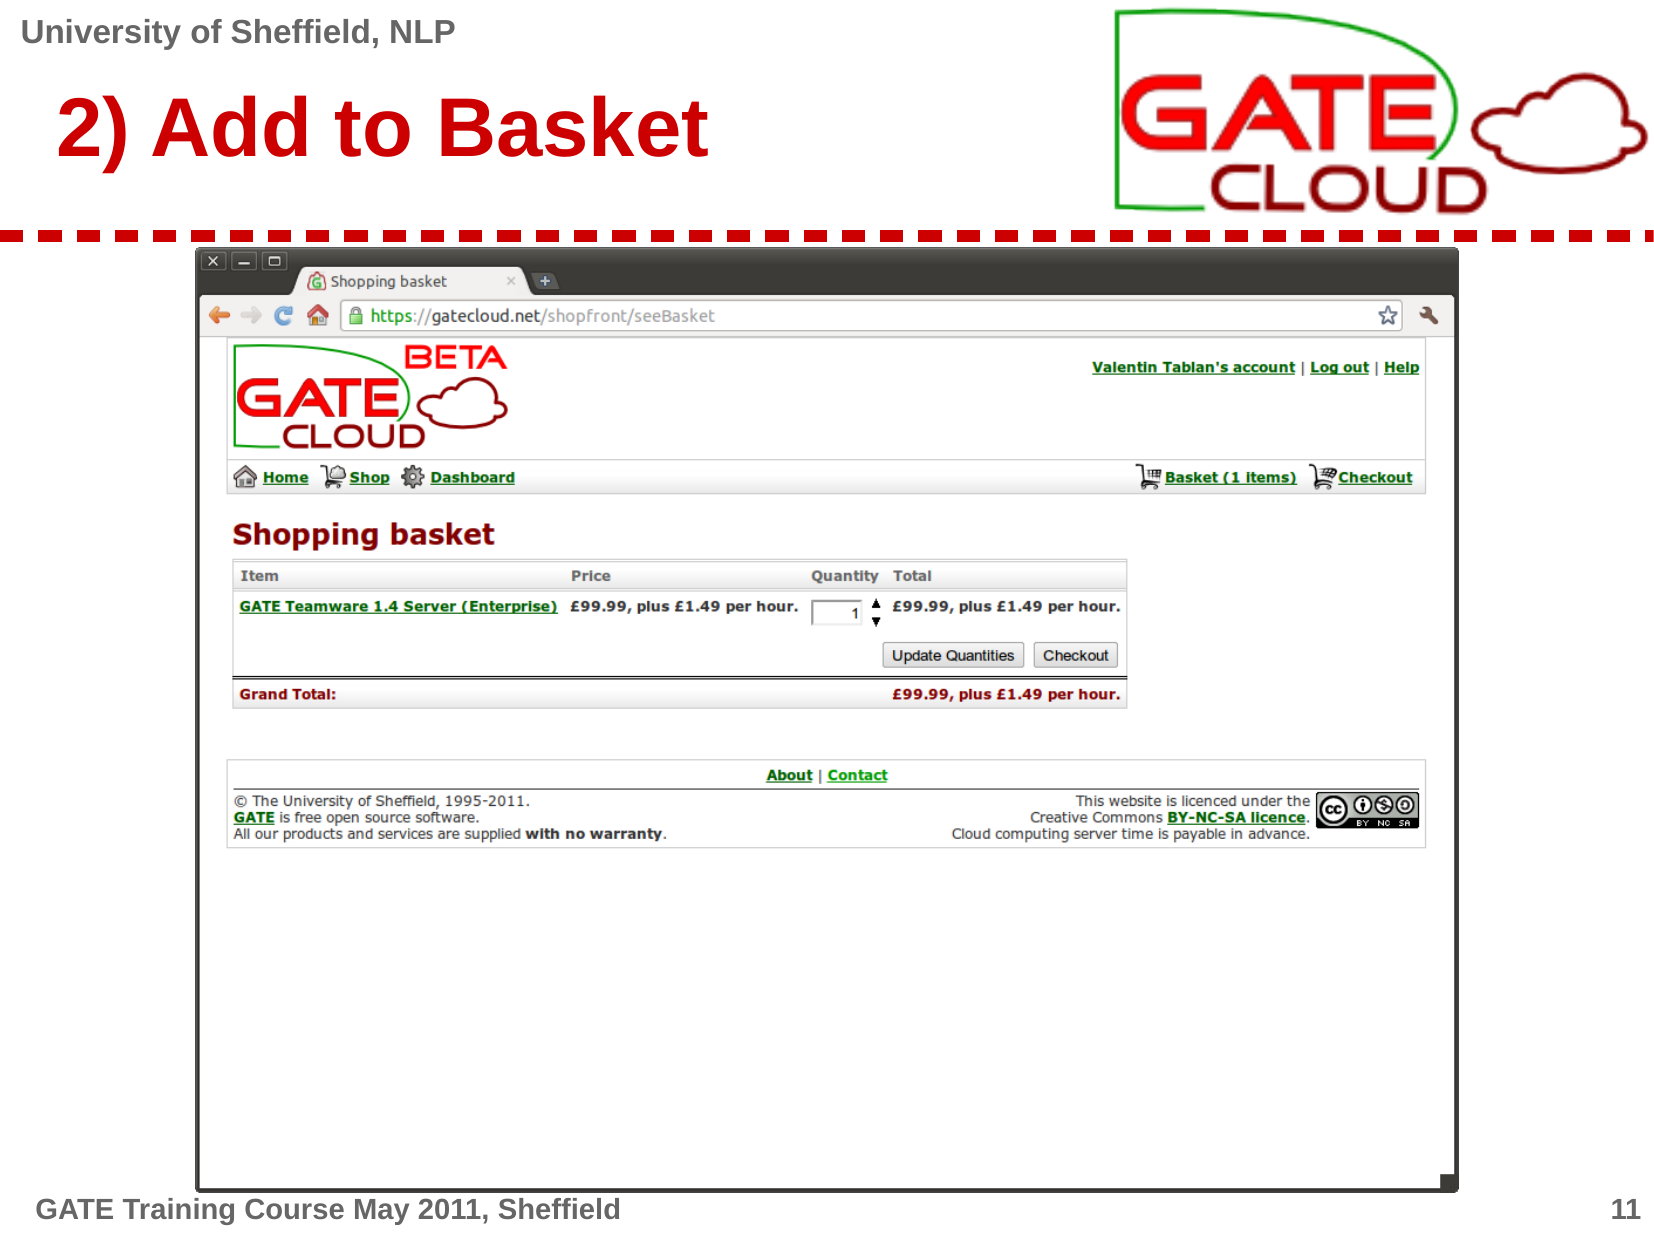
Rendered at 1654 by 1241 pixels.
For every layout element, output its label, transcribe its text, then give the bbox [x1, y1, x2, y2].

title 2) Add to Basket [56, 49, 1120, 207]
picture [195, 247, 1459, 1193]
picture [1110, 5, 1654, 223]
